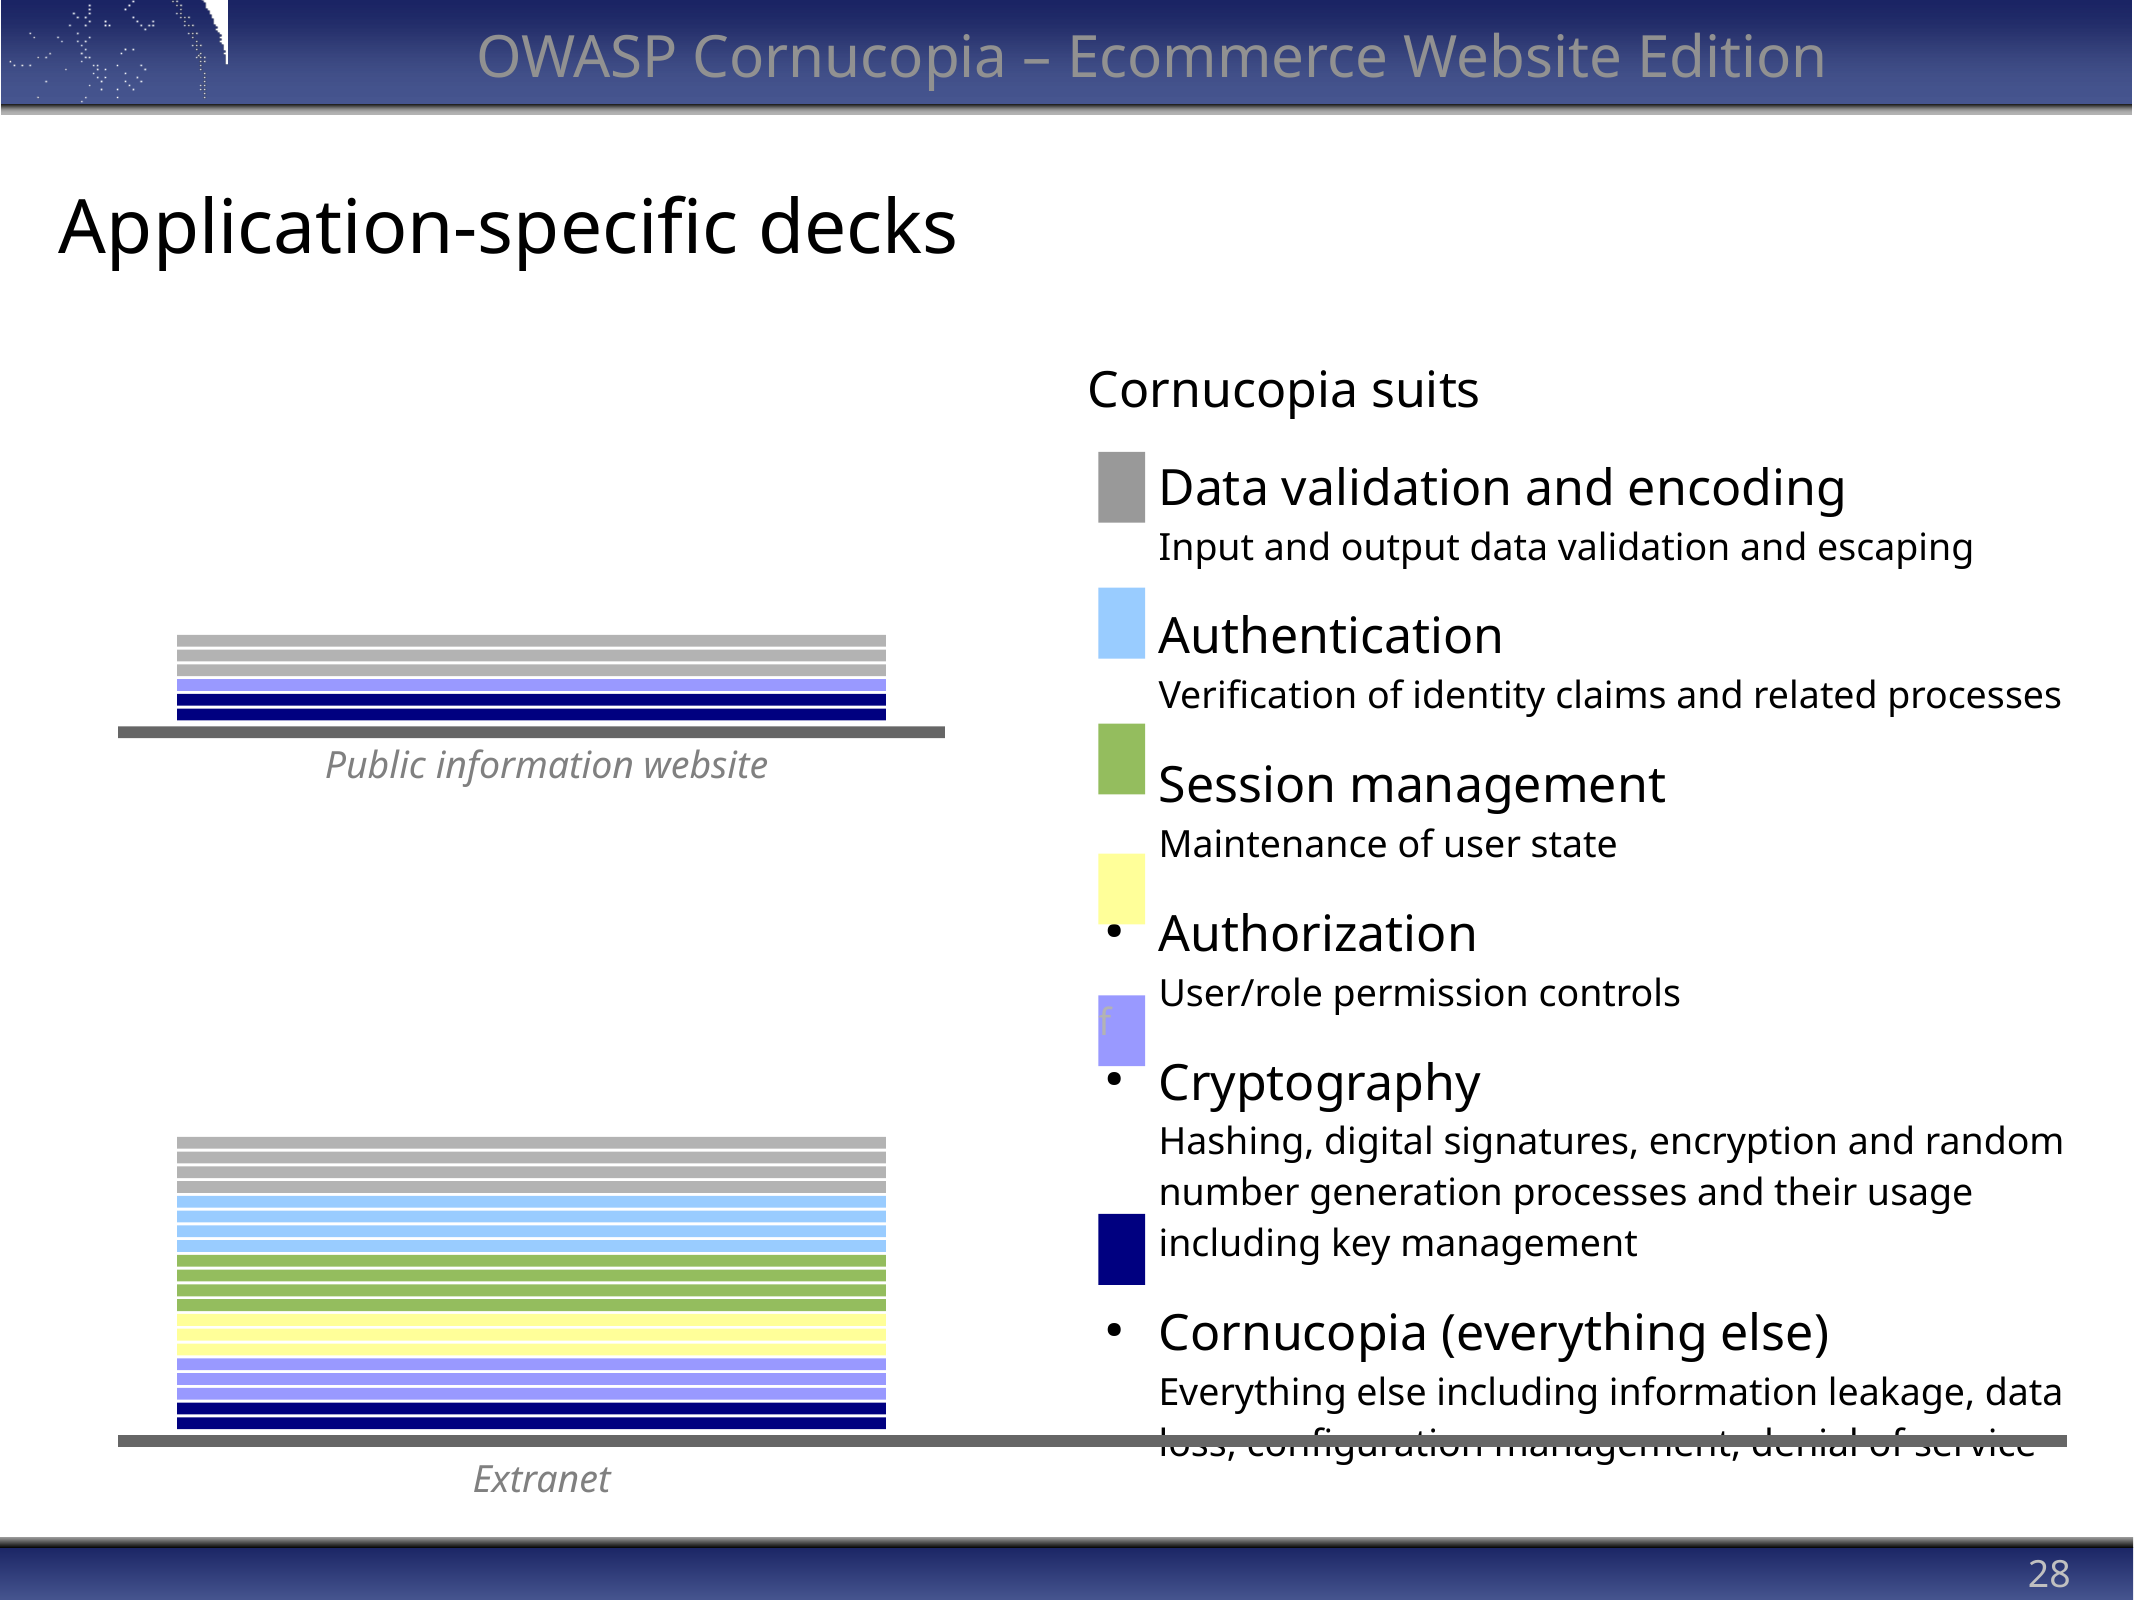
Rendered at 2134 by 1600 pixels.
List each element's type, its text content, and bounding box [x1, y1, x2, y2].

list Extranet [472, 1452, 709, 1506]
list [177, 1166, 886, 1179]
list [177, 1254, 886, 1267]
list [177, 708, 886, 721]
list [177, 1284, 886, 1297]
list [177, 1210, 886, 1223]
list [177, 1240, 886, 1252]
list [177, 1387, 886, 1400]
list [177, 693, 886, 706]
list [177, 664, 886, 677]
list [177, 1269, 886, 1282]
list [177, 1136, 886, 1149]
list [177, 1195, 886, 1208]
list [1098, 723, 1146, 795]
list [118, 1435, 2067, 1447]
list [1098, 853, 1146, 925]
list [177, 1151, 886, 1164]
list [177, 1313, 886, 1326]
list f [1098, 995, 1146, 1067]
title Application-specific decks [58, 124, 2126, 325]
list [177, 1373, 886, 1385]
list [118, 726, 945, 739]
list [177, 1402, 886, 1415]
list [1098, 587, 1146, 659]
list [1098, 1213, 1146, 1285]
list [177, 1358, 886, 1371]
list [177, 1181, 886, 1193]
list [177, 679, 886, 691]
list [1098, 451, 1146, 523]
list [177, 649, 886, 662]
list [177, 1328, 886, 1341]
list Cornucopia suits Data validation and encoding Input and output data validation and escaping Authentication Verification of identity claims and related processes Session management Maintenance of user state Authorization User/role permission controls Cryptography Hashing, digital signatures, encryption and random number generation processes and their usage including key management Cornucopia (everything else) Everything else including information leakage, data loss, configuration management, denial of service [1087, 354, 2068, 1536]
list [177, 1299, 886, 1312]
list [177, 634, 886, 647]
list [177, 1417, 886, 1430]
list [177, 1343, 886, 1356]
list Public information website [324, 739, 798, 798]
list [177, 1225, 886, 1238]
